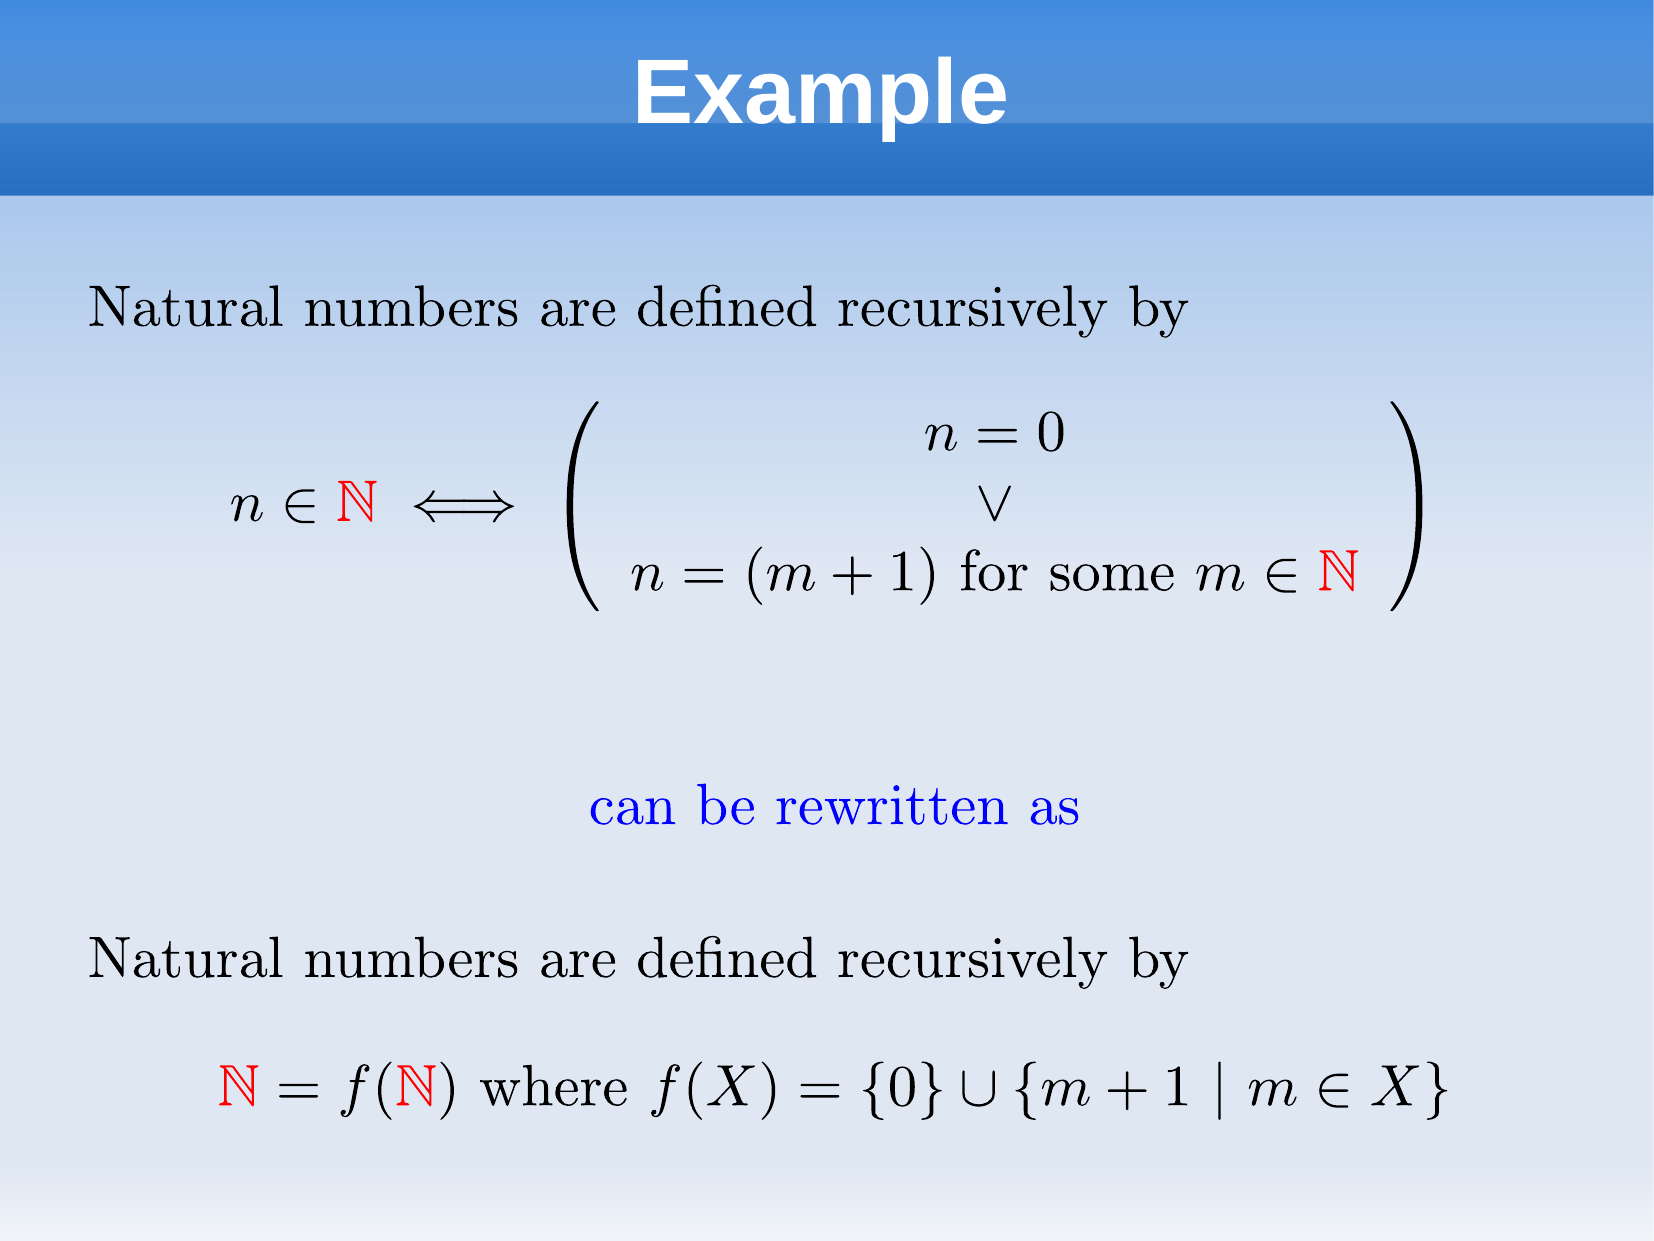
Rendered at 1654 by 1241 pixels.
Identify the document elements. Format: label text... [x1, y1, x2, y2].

title Example [76, 0, 1565, 188]
picture [0, 0, 1654, 1241]
